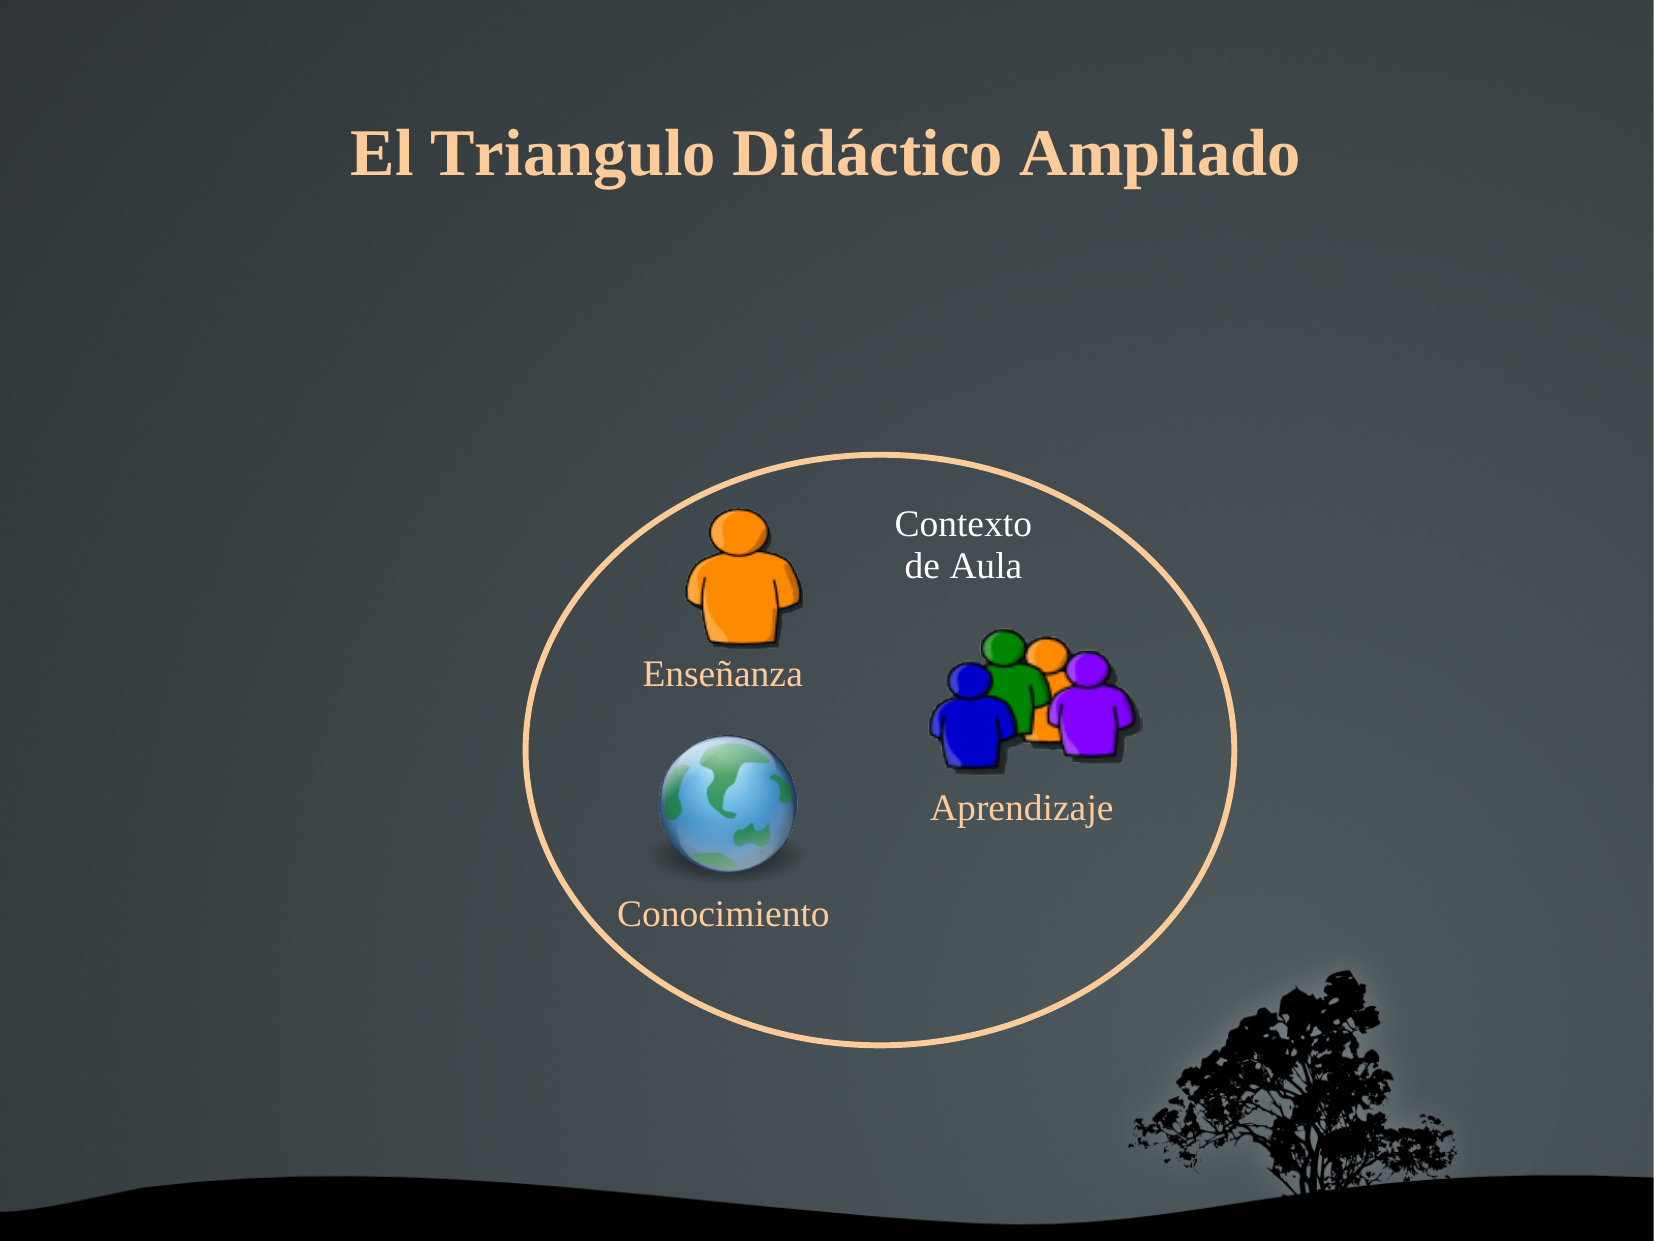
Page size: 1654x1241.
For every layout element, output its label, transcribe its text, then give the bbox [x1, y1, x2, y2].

text_box Conocimiento [602, 885, 846, 943]
text_box Aprendizaje [915, 779, 1129, 836]
picture [0, 0, 1654, 1241]
text_box Contexto de Aula [879, 496, 1048, 594]
text_box Enseñanza [627, 645, 819, 703]
title El Triangulo Didáctico Ampliado [82, 49, 1571, 257]
